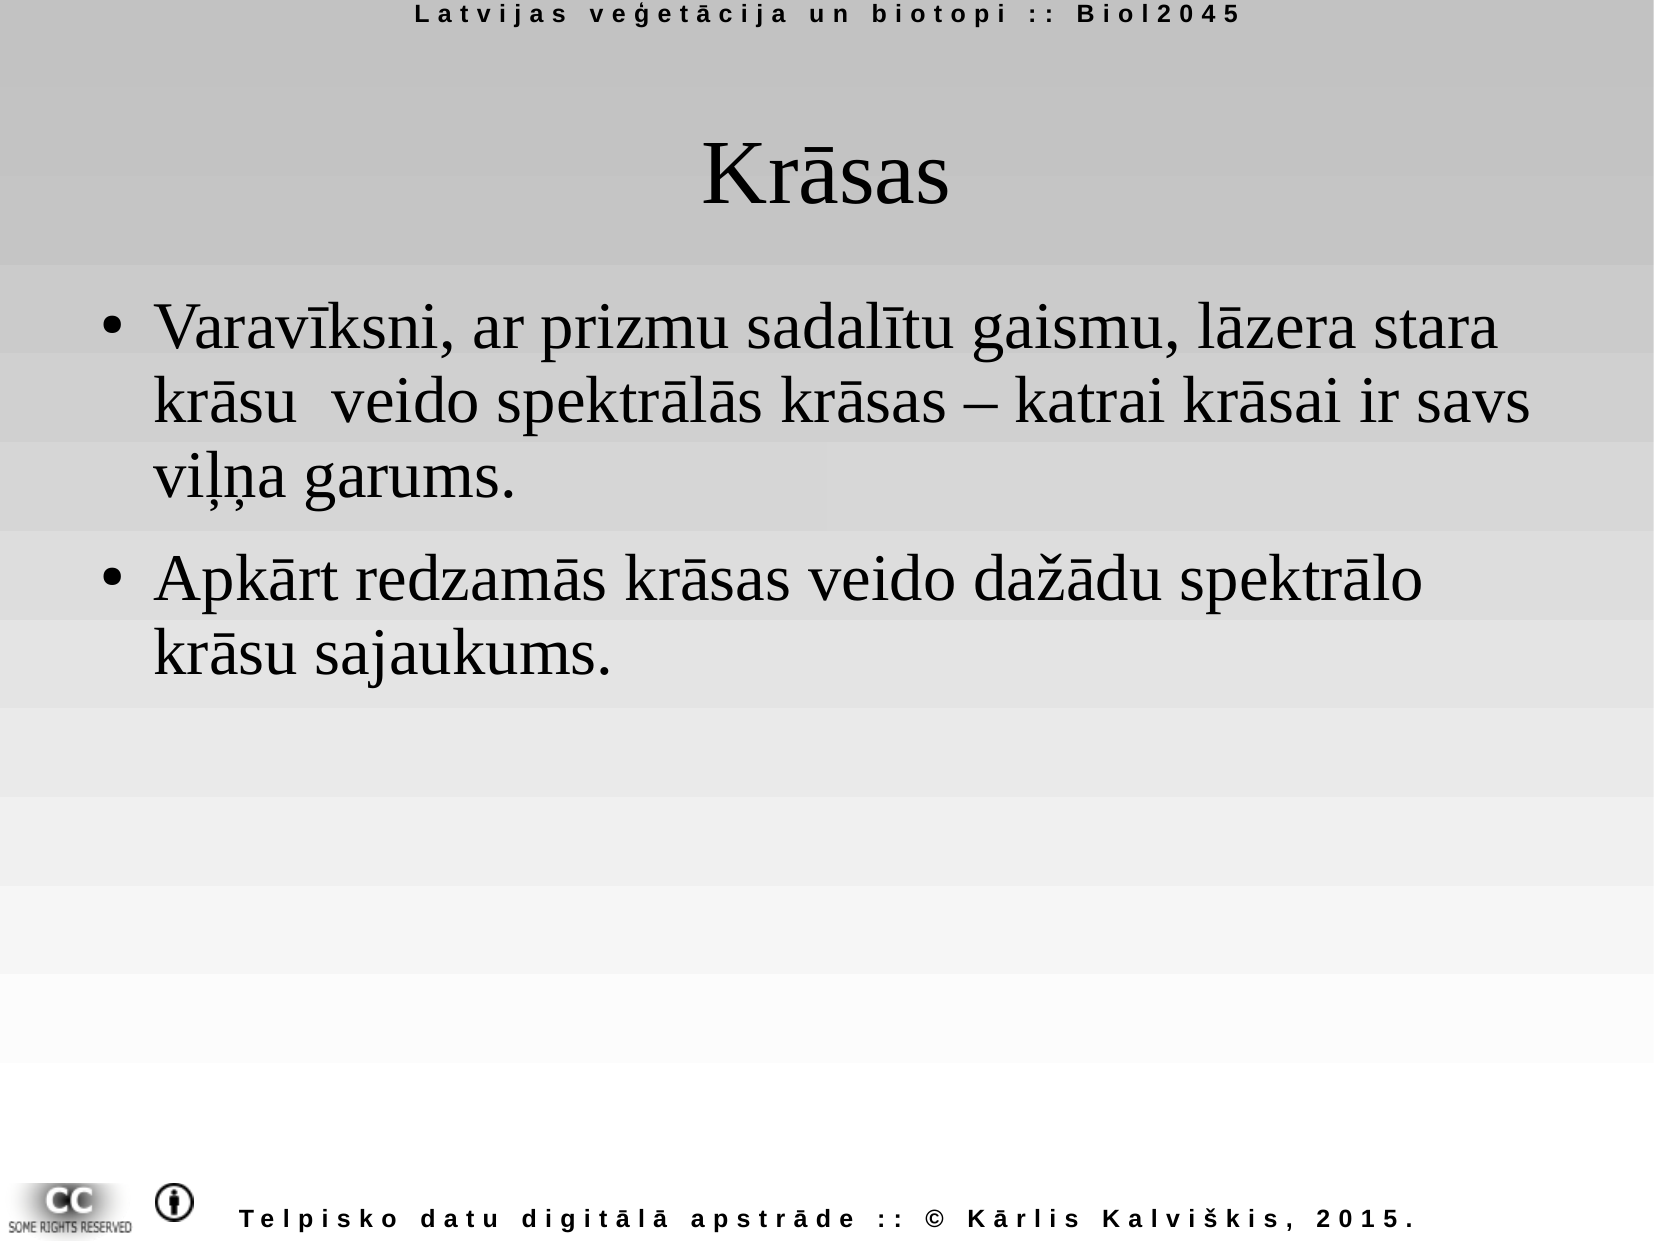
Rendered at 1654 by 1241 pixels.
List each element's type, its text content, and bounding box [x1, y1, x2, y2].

picture [0, 0, 1654, 1241]
title Krāsas [29, 49, 1625, 296]
list Varavīksni, ar prizmu sadalītu gaismu, lāzera stara krāsu veido spektrālās krāsas – katrai krāsai ir savs viļņa garums. Apkārt redzamās krāsas veido dažādu spektrālo krāsu sajaukums. [82, 289, 1571, 1113]
